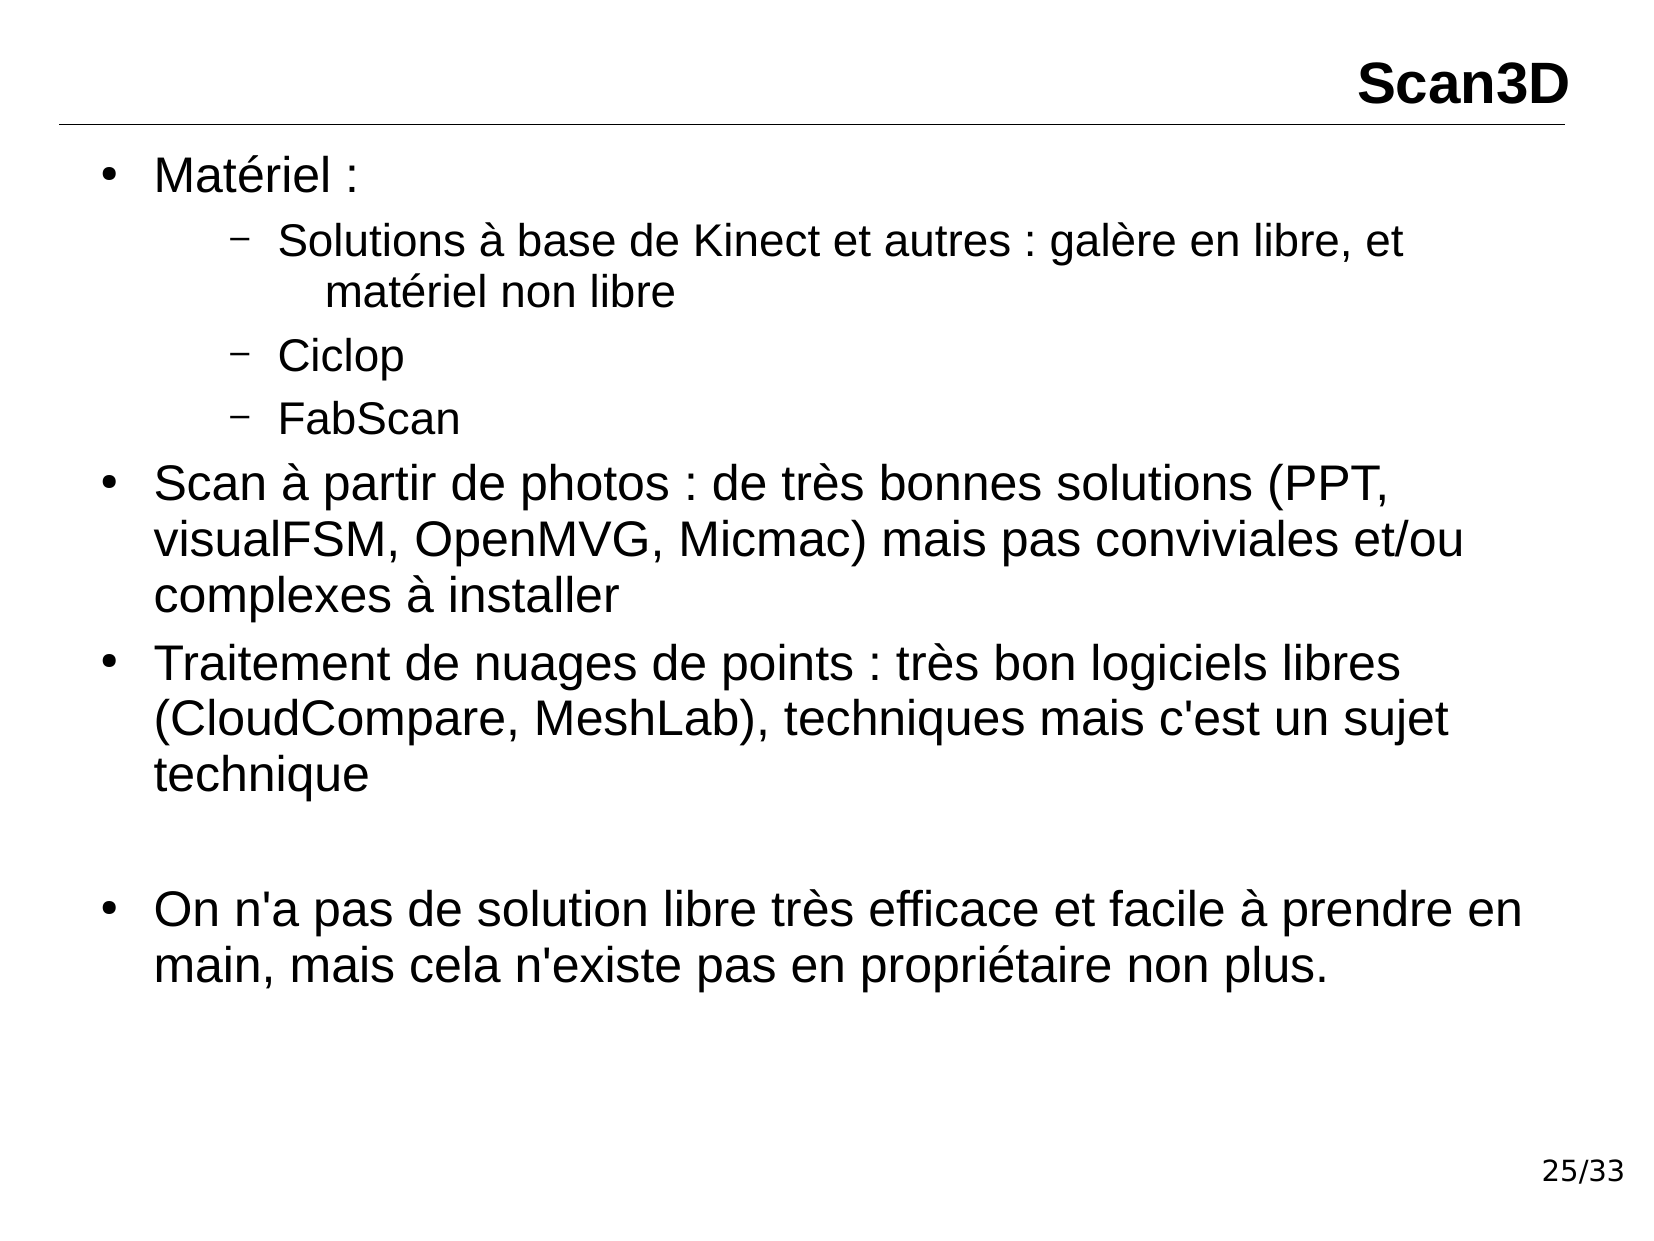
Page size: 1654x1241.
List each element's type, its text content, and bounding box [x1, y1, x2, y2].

title Scan3D [59, 46, 1571, 122]
list Matériel : Solutions à base de Kinect et autres : galère en libre, et matériel non libre Ciclop FabScan Scan à partir de photos : de très bonnes solutions (PPT, visualFSM, OpenMVG, Micmac) mais pas conviviales et/ou complexes à installer Traitement de nuages de points : très bon logiciels libres (CloudCompare, MeshLab), techniques mais c'est un sujet technique On n'a pas de solution libre très efficace et facile à prendre en main, mais cela n'existe pas en propriétaire non plus. [82, 147, 1571, 1109]
